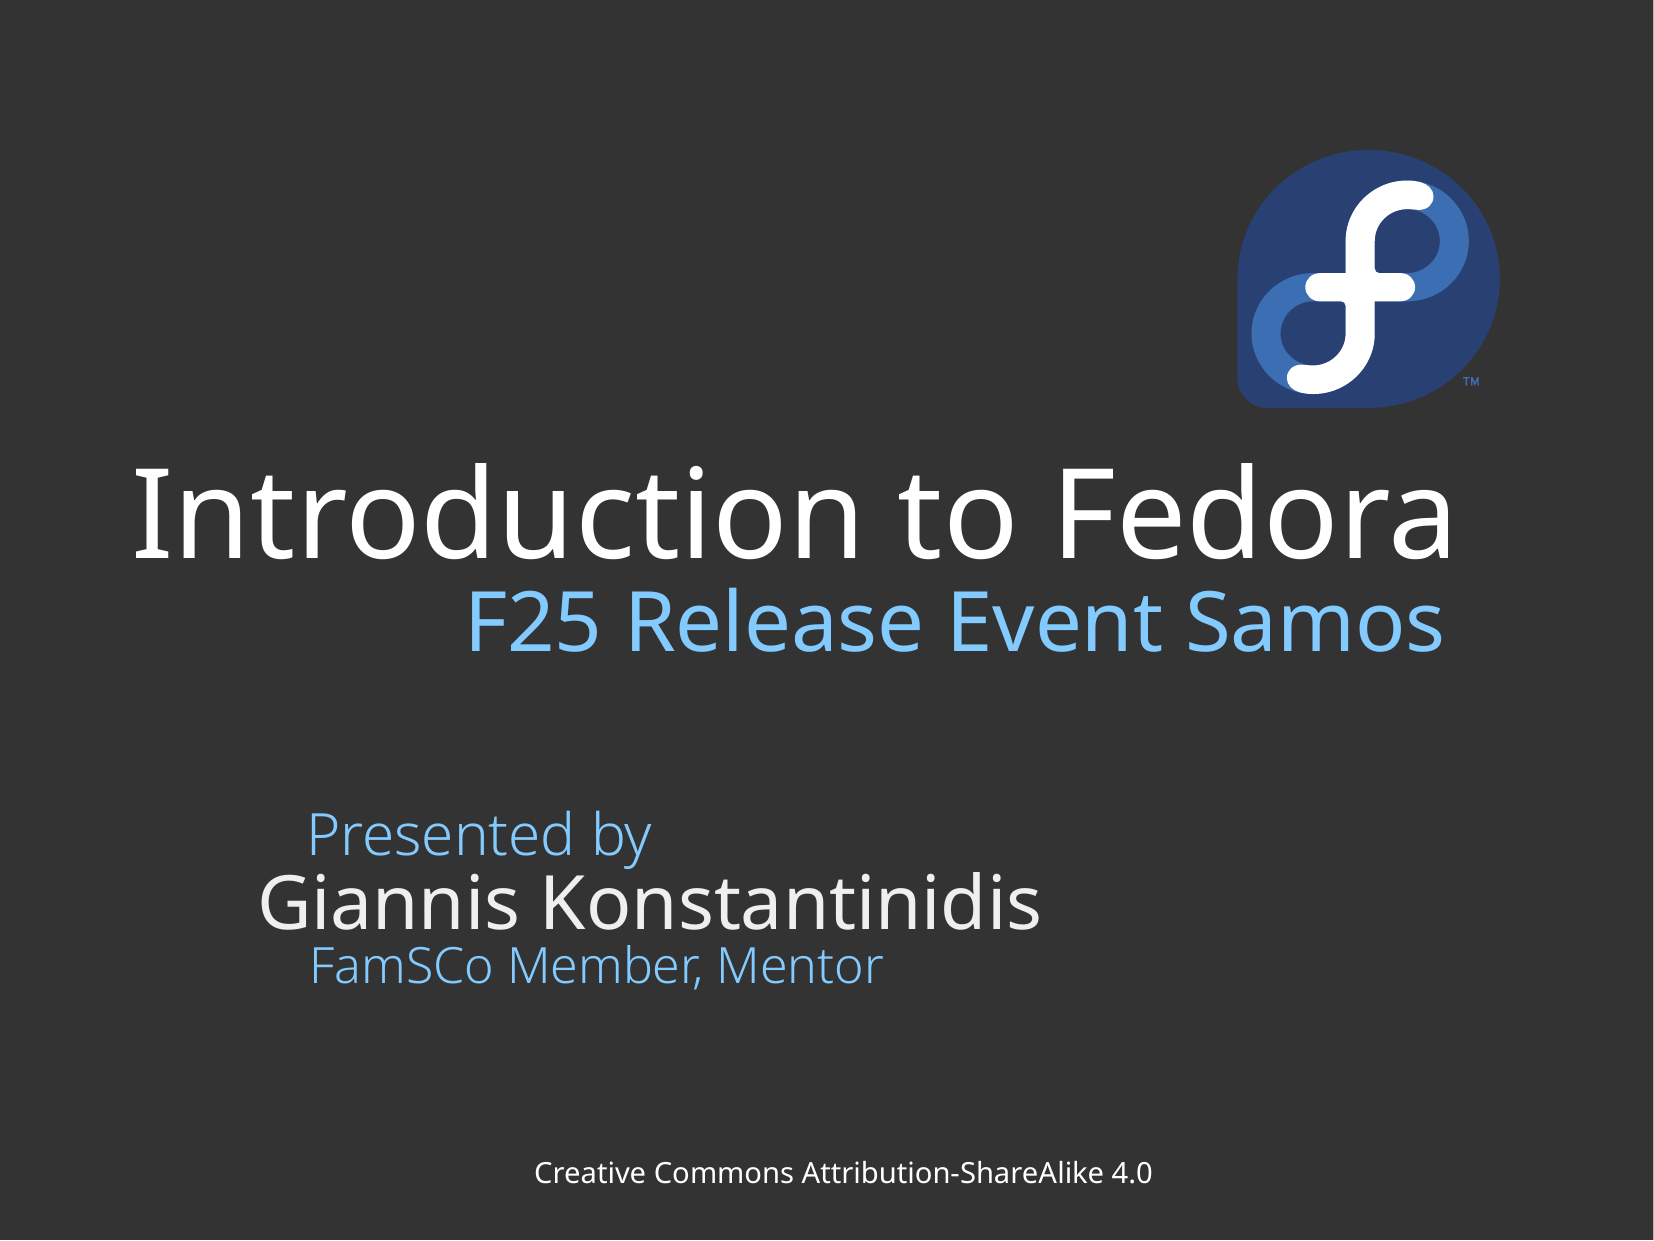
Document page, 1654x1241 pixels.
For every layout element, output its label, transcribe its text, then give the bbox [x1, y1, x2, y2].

text_box FamSCo Member, Mentor [294, 922, 1257, 999]
text_box Presented by [291, 785, 696, 872]
text_box Giannis Konstantinidis [242, 841, 1092, 949]
subtitle F25 Release Event Samos [100, 613, 1447, 671]
text_box Introduction to Fedora [37, 417, 1475, 613]
picture [1237, 149, 1500, 408]
text_box Creative Commons Attribution-ShareAlike 4.0 [36, 1144, 1651, 1240]
